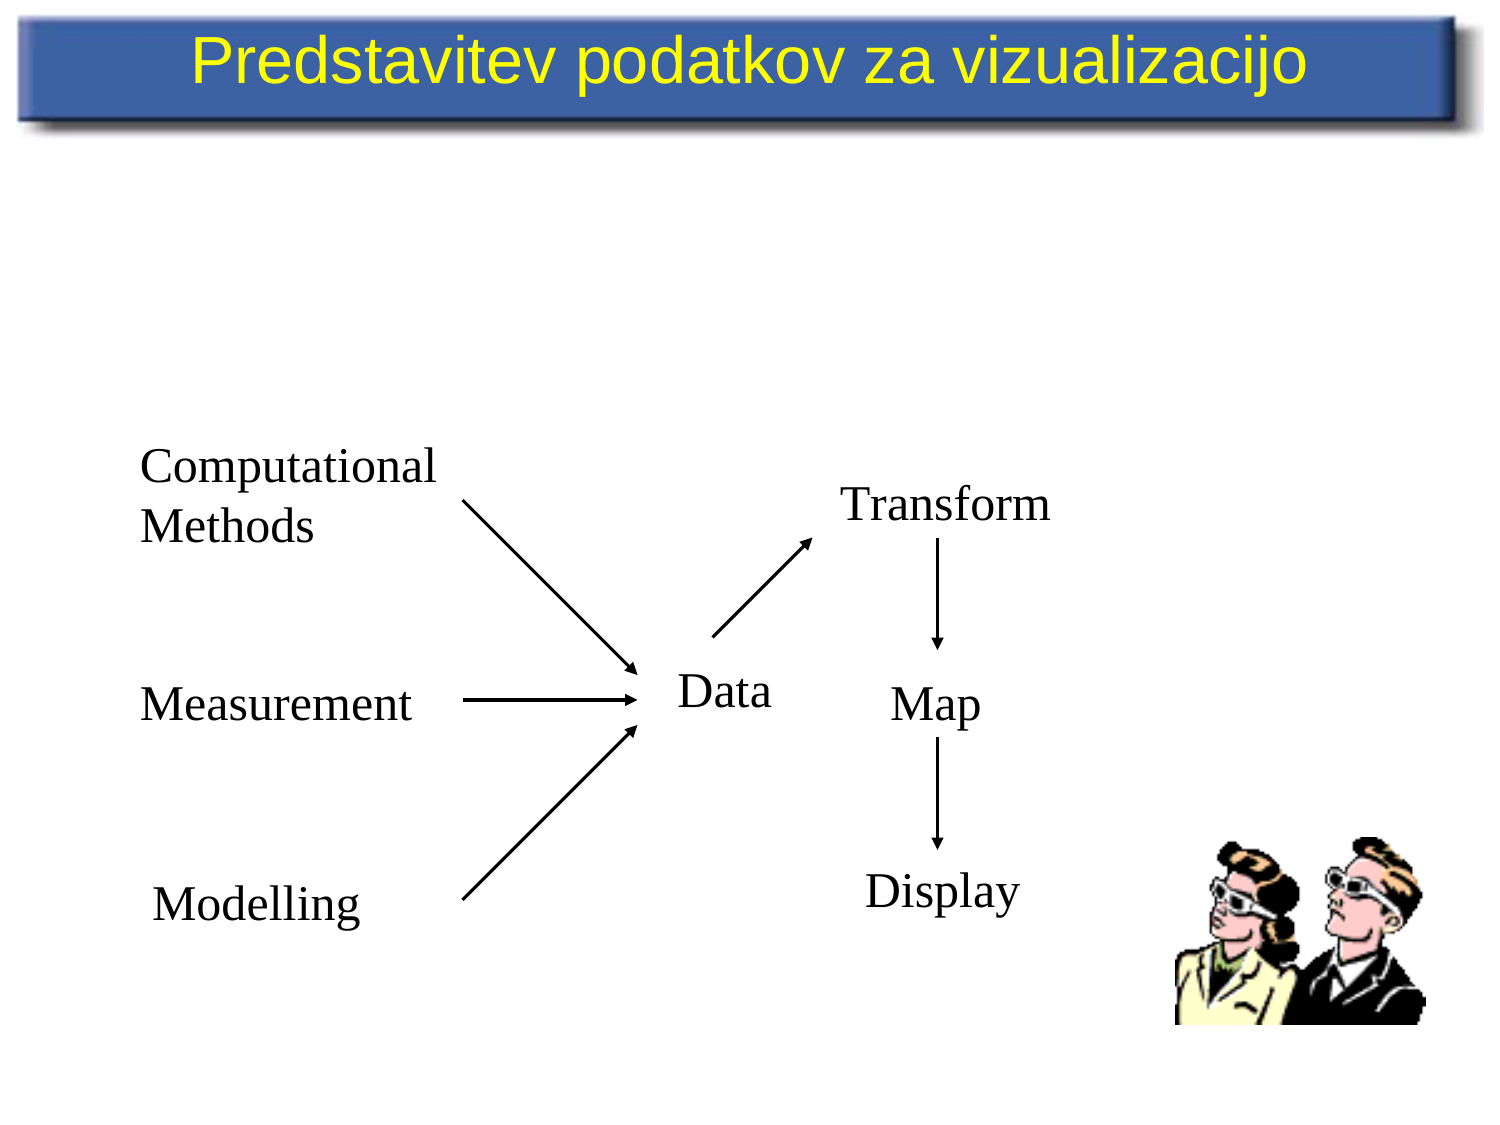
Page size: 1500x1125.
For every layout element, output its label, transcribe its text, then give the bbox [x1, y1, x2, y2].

text_box Transform [824, 462, 1067, 538]
text_box Modelling [137, 862, 488, 938]
text_box Computational Methods [125, 424, 476, 561]
text_box Measurement [125, 662, 488, 738]
text_box Data [662, 649, 787, 726]
text_box Map [875, 662, 997, 738]
title Predstavitev podatkov za vizualizacijo [112, 0, 1388, 114]
text_box Display [850, 849, 1036, 926]
picture [16, 13, 1484, 141]
picture [1175, 837, 1426, 1026]
